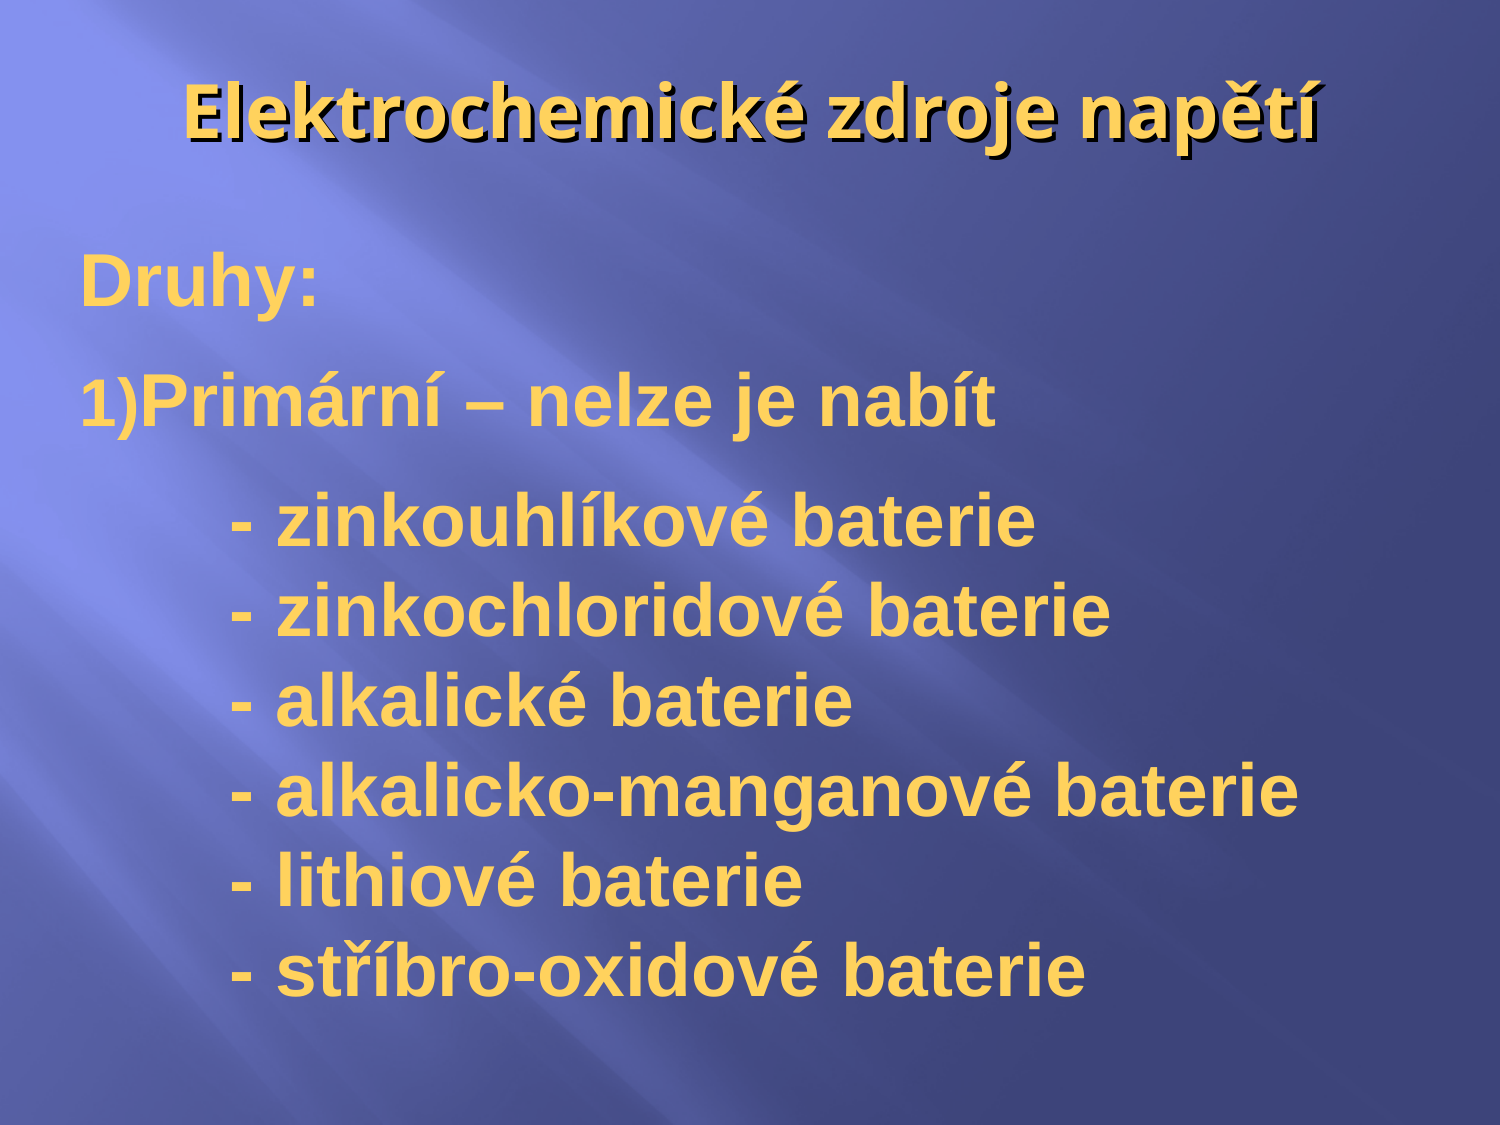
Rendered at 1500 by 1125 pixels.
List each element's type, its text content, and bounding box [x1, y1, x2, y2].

text_box Druhy: Primární – nelze je nabít - zinkouhlíkové baterie - zinkochloridové baterie - alkalické baterie - alkalicko-manganové baterie - lithiové baterie - stříbro-oxidové baterie [64, 172, 1447, 1071]
picture [0, 0, 1500, 1125]
title Elektrochemické zdroje napětí [75, 45, 1426, 172]
